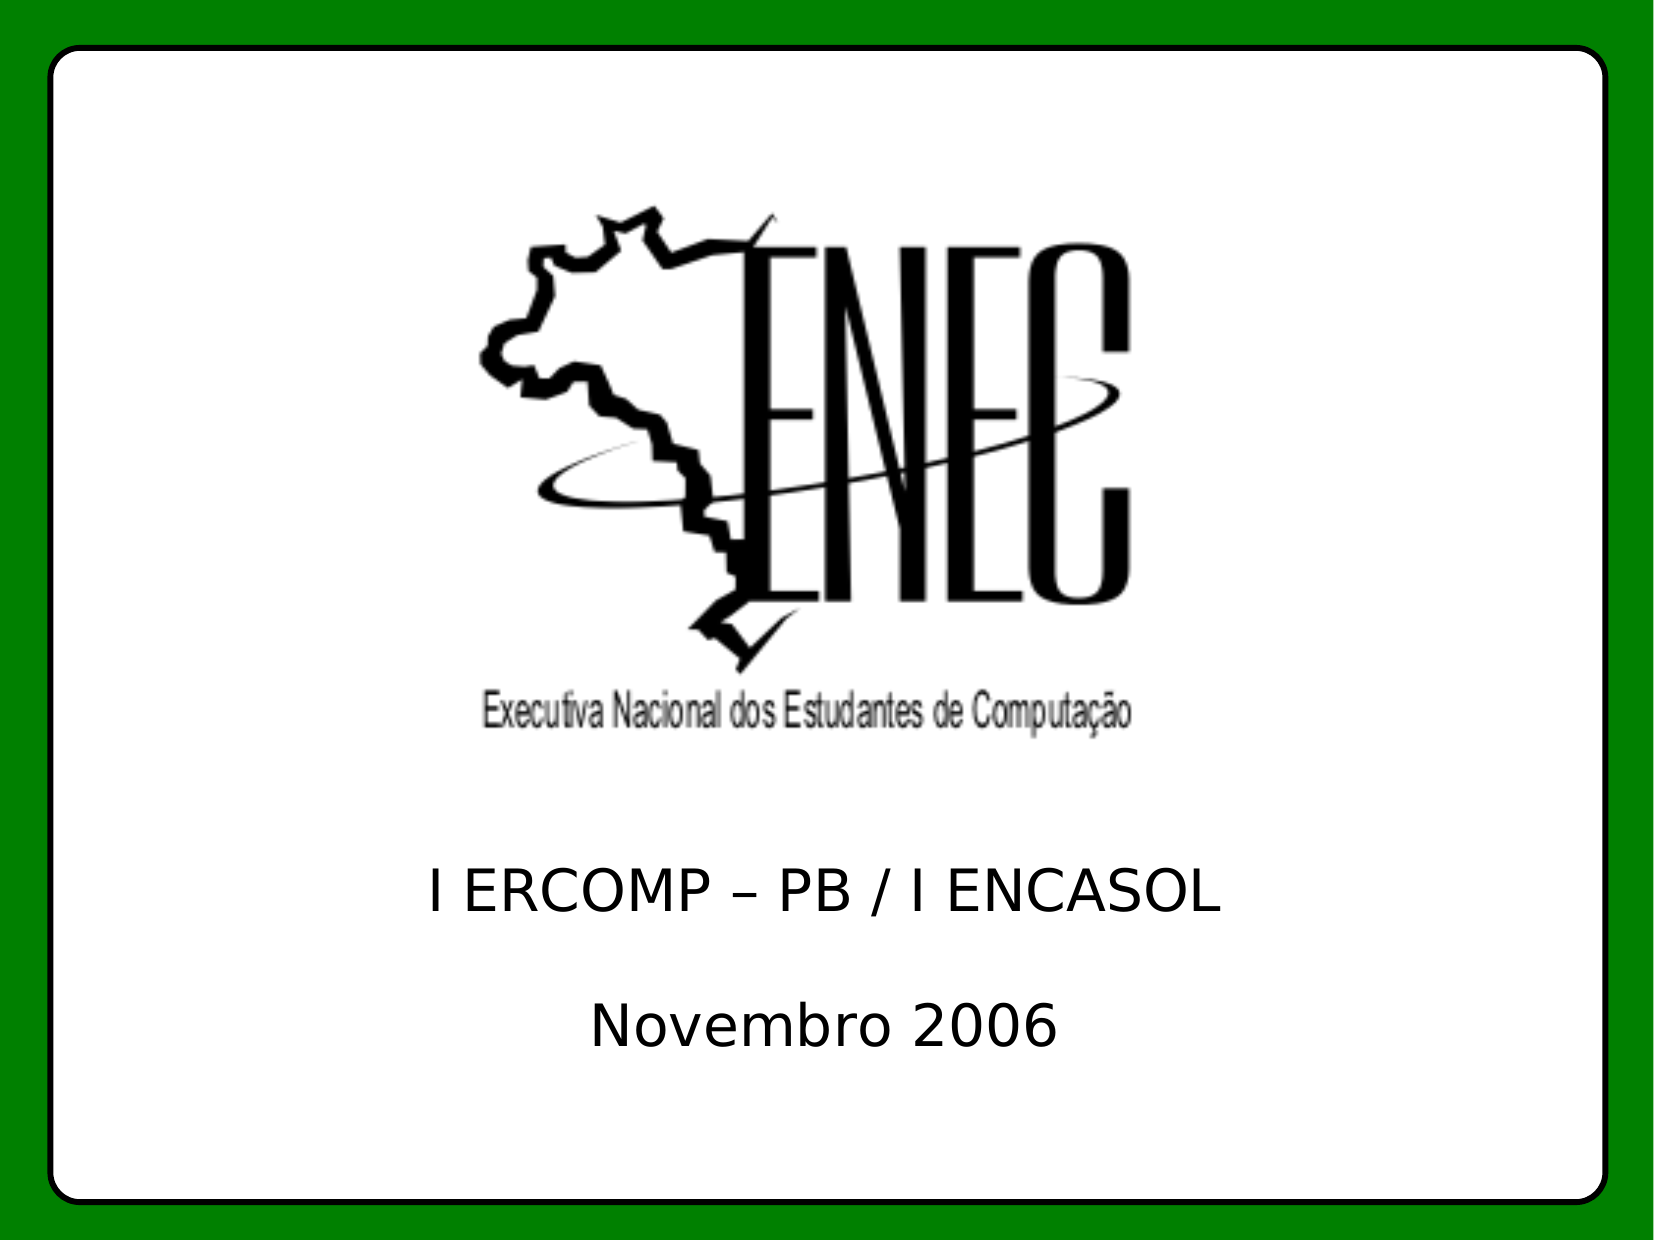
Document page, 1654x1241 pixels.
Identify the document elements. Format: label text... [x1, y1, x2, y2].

title I ERCOMP – PB / I ENCASOL Novembro 2006 [118, 119, 1531, 1080]
picture [439, 172, 1176, 742]
